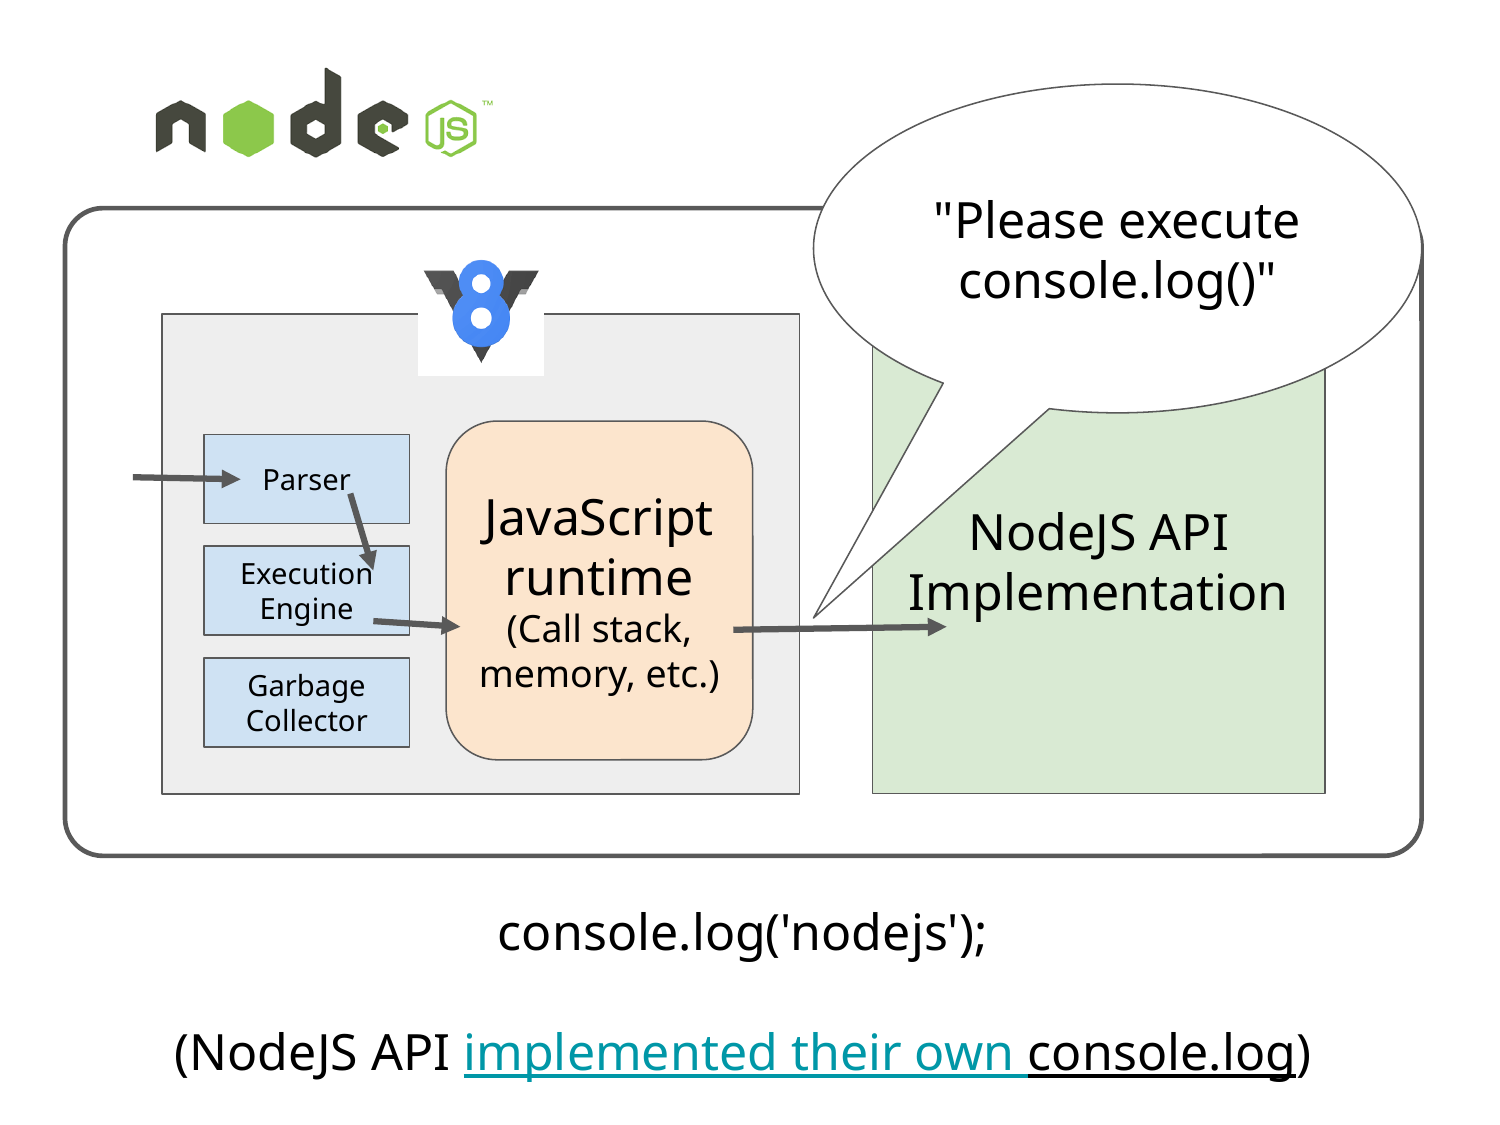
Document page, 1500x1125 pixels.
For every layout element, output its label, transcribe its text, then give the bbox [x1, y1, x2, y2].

picture [132, 53, 501, 179]
text_box [161, 481, 800, 794]
text_box Parser [204, 434, 410, 524]
text_box "Please execute console.log()" [813, 84, 1422, 619]
picture [418, 249, 544, 376]
text_box [161, 314, 800, 626]
text_box NodeJS API Implementation [872, 369, 1326, 794]
text_box JavaScript runtime (Call stack, memory, etc.) [446, 421, 753, 760]
text_box NodeJS API Implementation [872, 347, 942, 510]
text_box Execution Engine [204, 545, 410, 635]
text_box console.log('nodejs'); (NodeJS API implemented their own console.log) [86, 885, 1400, 1086]
text_box Garbage Collector [204, 658, 410, 748]
